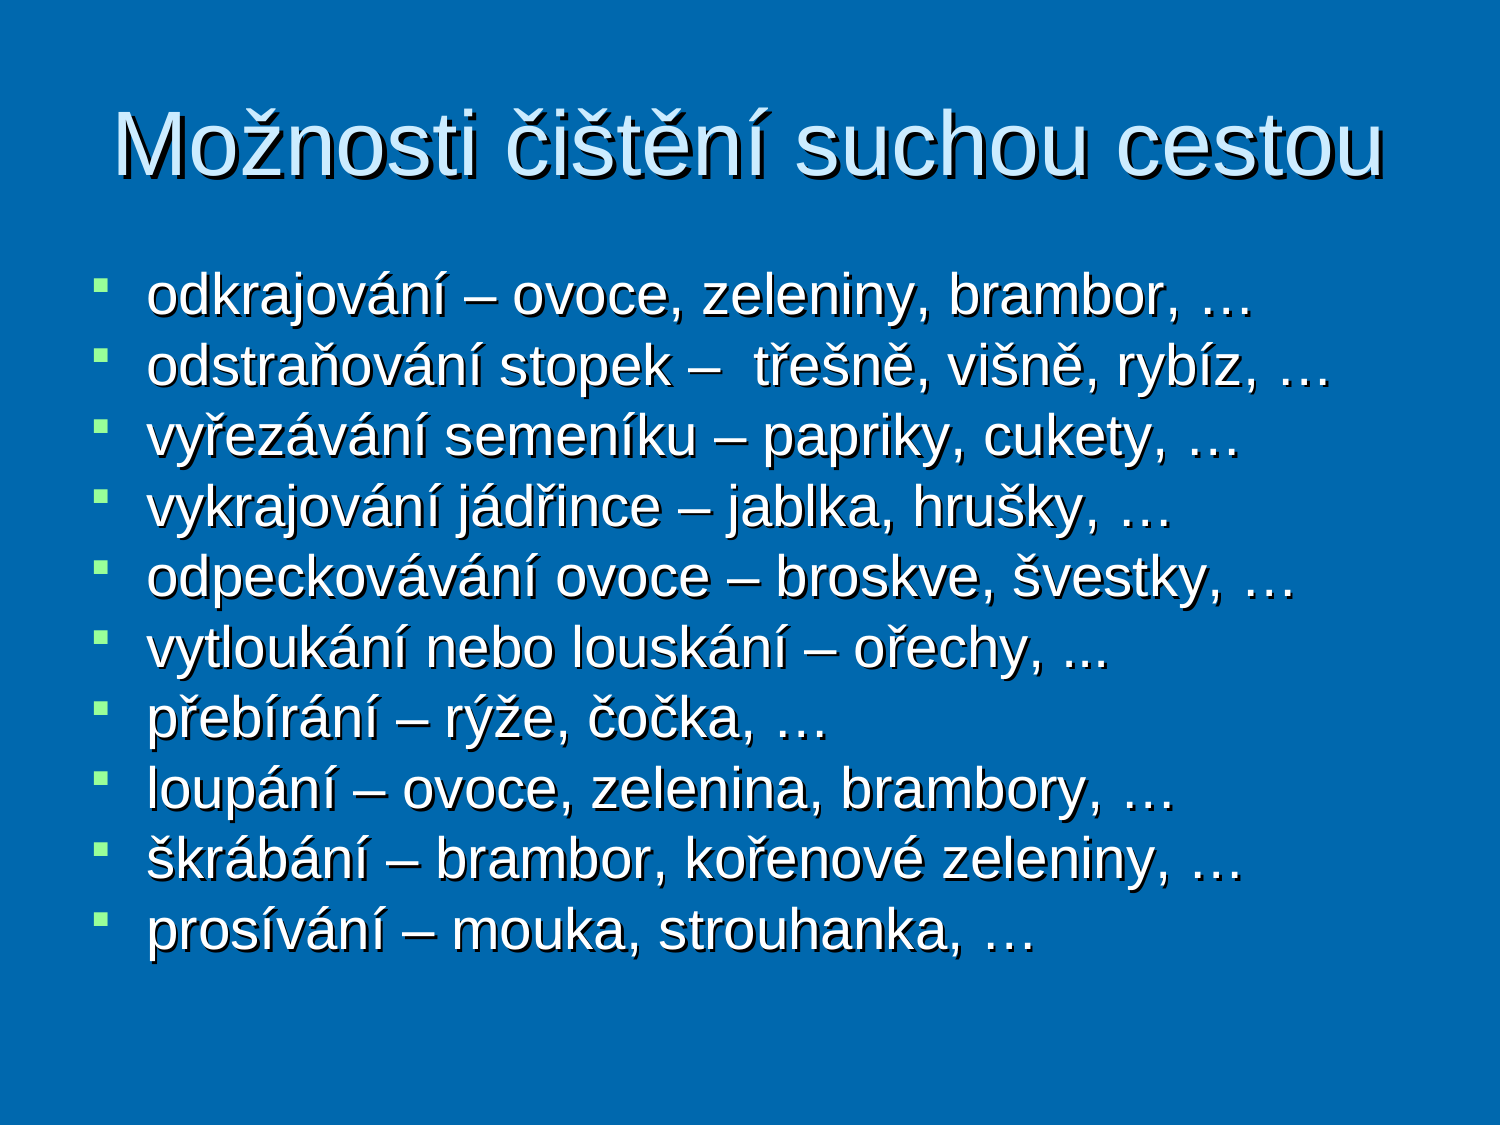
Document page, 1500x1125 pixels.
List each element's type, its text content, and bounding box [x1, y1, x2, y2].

title Možnosti čištění suchou cestou [75, 45, 1426, 233]
list odkrajování – ovoce, zeleniny, brambor, … odstraňování stopek – třešně, višně, rybíz, … vyřezávání semeníku – papriky, cukety, … vykrajování jádřince – jablka, hrušky, … odpeckovávání ovoce – broskve, švestky, … vytloukání nebo louskání – ořechy, ... přebírání – rýže, čočka, … loupání – ovoce, zelenina, brambory, … škrábání – brambor, kořenové zeleniny, … prosívání – mouka, strouhanka, … [75, 262, 1426, 1006]
